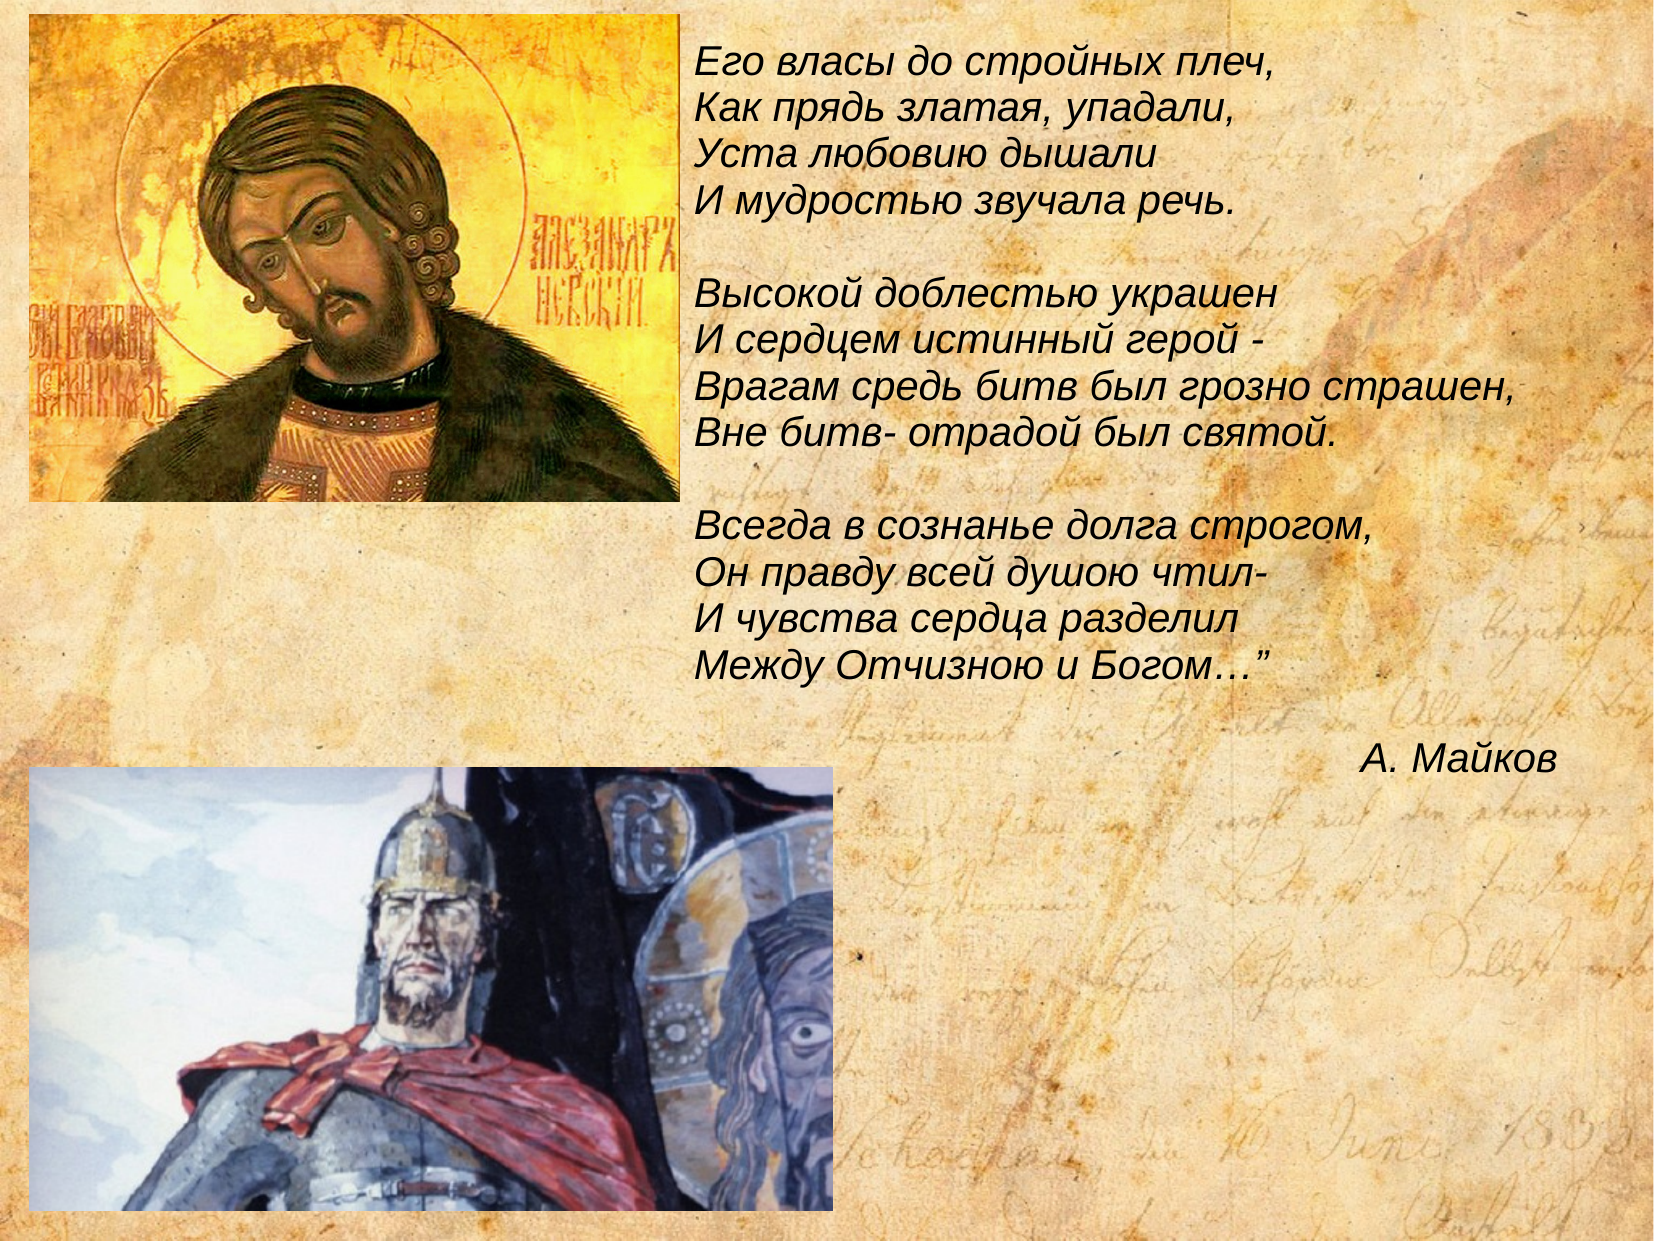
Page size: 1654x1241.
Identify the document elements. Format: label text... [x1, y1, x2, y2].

text_box Его власы до стройных плеч, Как прядь златая, упадали, Уста любовию дышали И мудростью звучала речь. Высокой доблестью украшен И сердцем истинный герой - Врагам средь битв был грозно страшен, Вне битв- отрадой был святой. Всегда в сознанье долга строгом, Он правду всей душою чтил- И чувства сердца разделил Между Отчизною и Богом…” А. Майков [679, 29, 1654, 789]
picture [0, 0, 1654, 1241]
